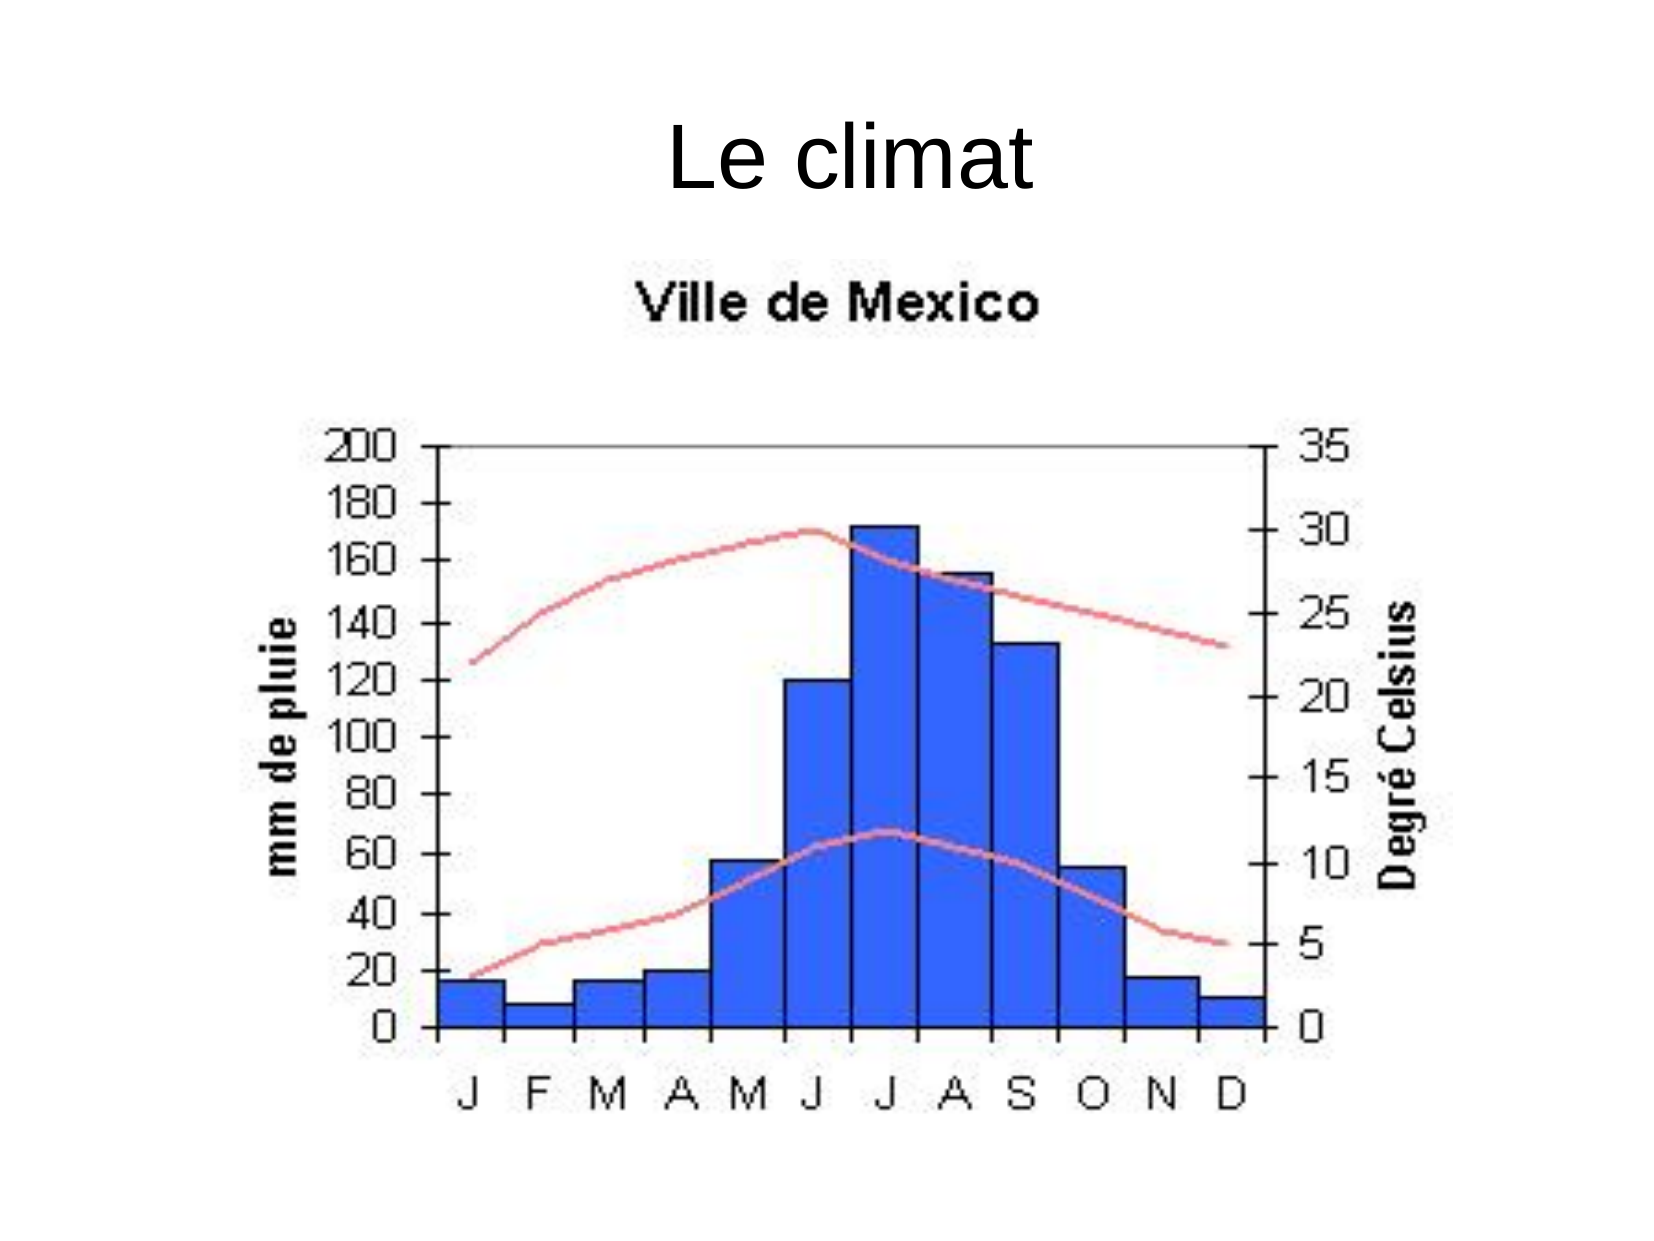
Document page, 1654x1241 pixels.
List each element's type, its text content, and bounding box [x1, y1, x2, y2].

title Le climat [106, 52, 1595, 260]
picture [212, 259, 1453, 1134]
